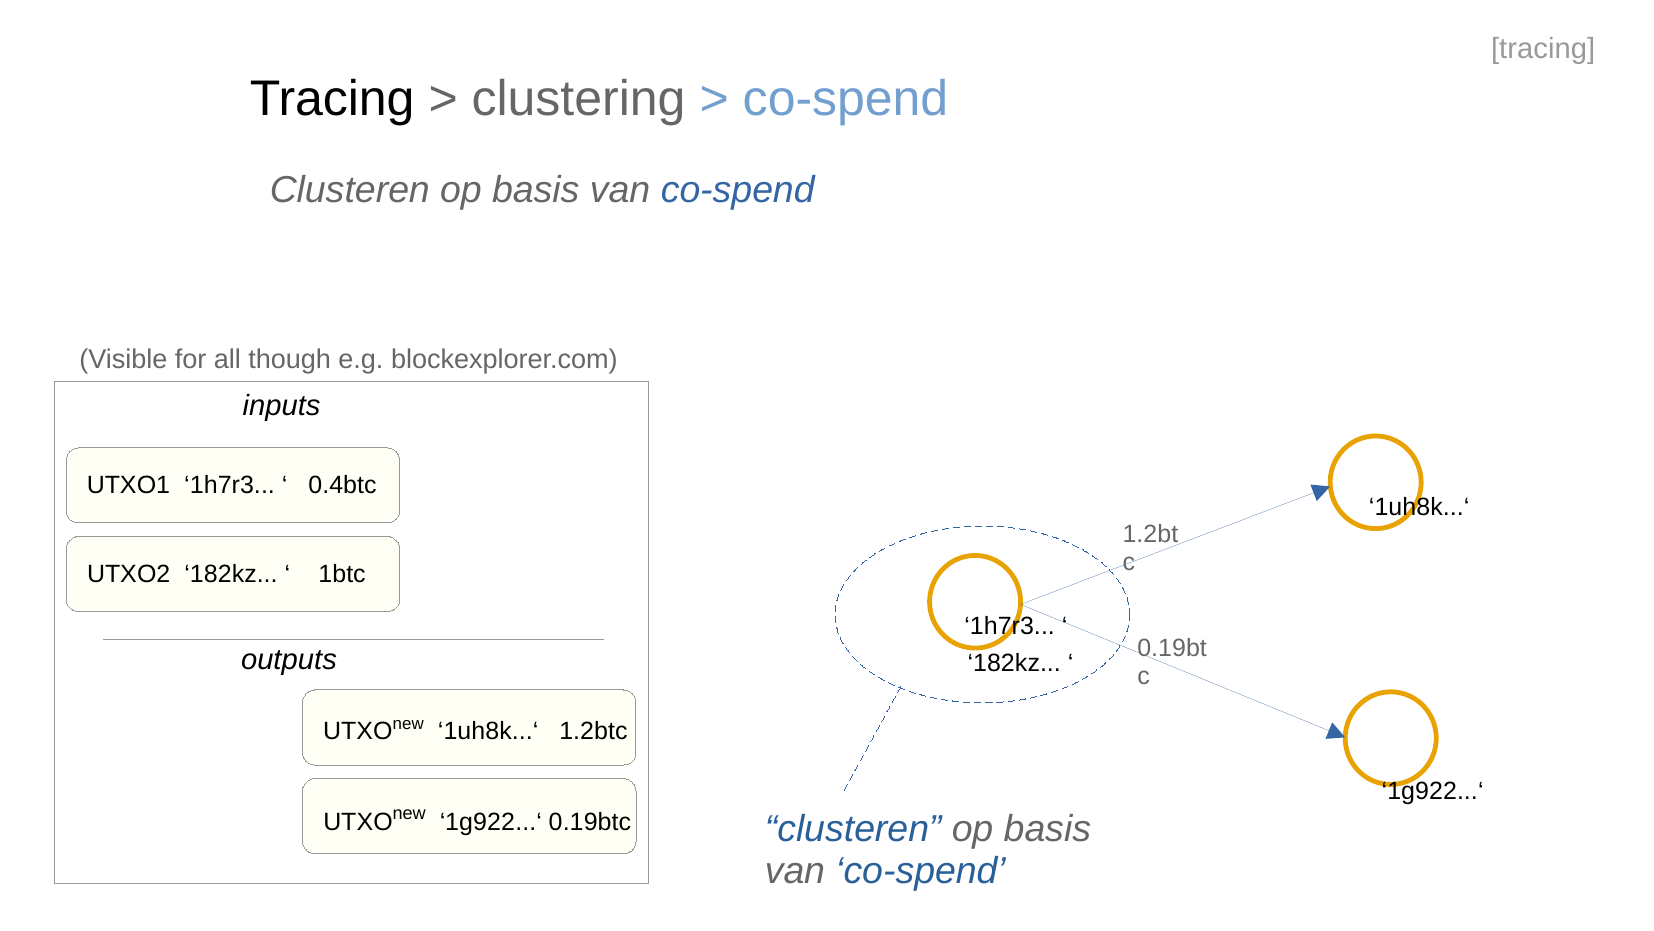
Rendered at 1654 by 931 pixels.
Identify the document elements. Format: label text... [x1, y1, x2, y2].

text_box [1345, 691, 1437, 777]
text_box Clusteren op basis van co-spend [255, 161, 950, 234]
text_box [tracing] [1476, 25, 1623, 77]
text_box outputs [226, 635, 459, 690]
text_box ‘1g922...‘ [1366, 741, 1506, 785]
text_box UTXO2 ‘182kz... ‘ 1btc [72, 552, 394, 624]
text_box (Visible for all though e.g. blockexplorer.com) [64, 336, 637, 382]
text_box 0.19btc [1122, 626, 1235, 670]
text_box UTXOnew ‘1g922...‘ 0.19btc [308, 794, 649, 873]
text_box UTXOnew ‘1uh8k...‘ 1.2btc [308, 705, 649, 794]
text_box ‘182kz... ‘ [1074, 672, 1096, 685]
text_box UTXO1 ‘1h7r3... ‘ 0.4btc [72, 463, 394, 535]
text_box ‘1uh8k...‘ [1354, 485, 1491, 529]
text_box “clusteren” op basis van ‘co-spend’ [749, 799, 1112, 931]
text_box [835, 526, 1130, 703]
text_box inputs [227, 381, 461, 436]
text_box 1.2btc [1107, 512, 1206, 556]
text_box [1330, 436, 1422, 524]
text_box [54, 381, 649, 884]
text_box Tracing > clustering > co-spend [234, 62, 1017, 189]
